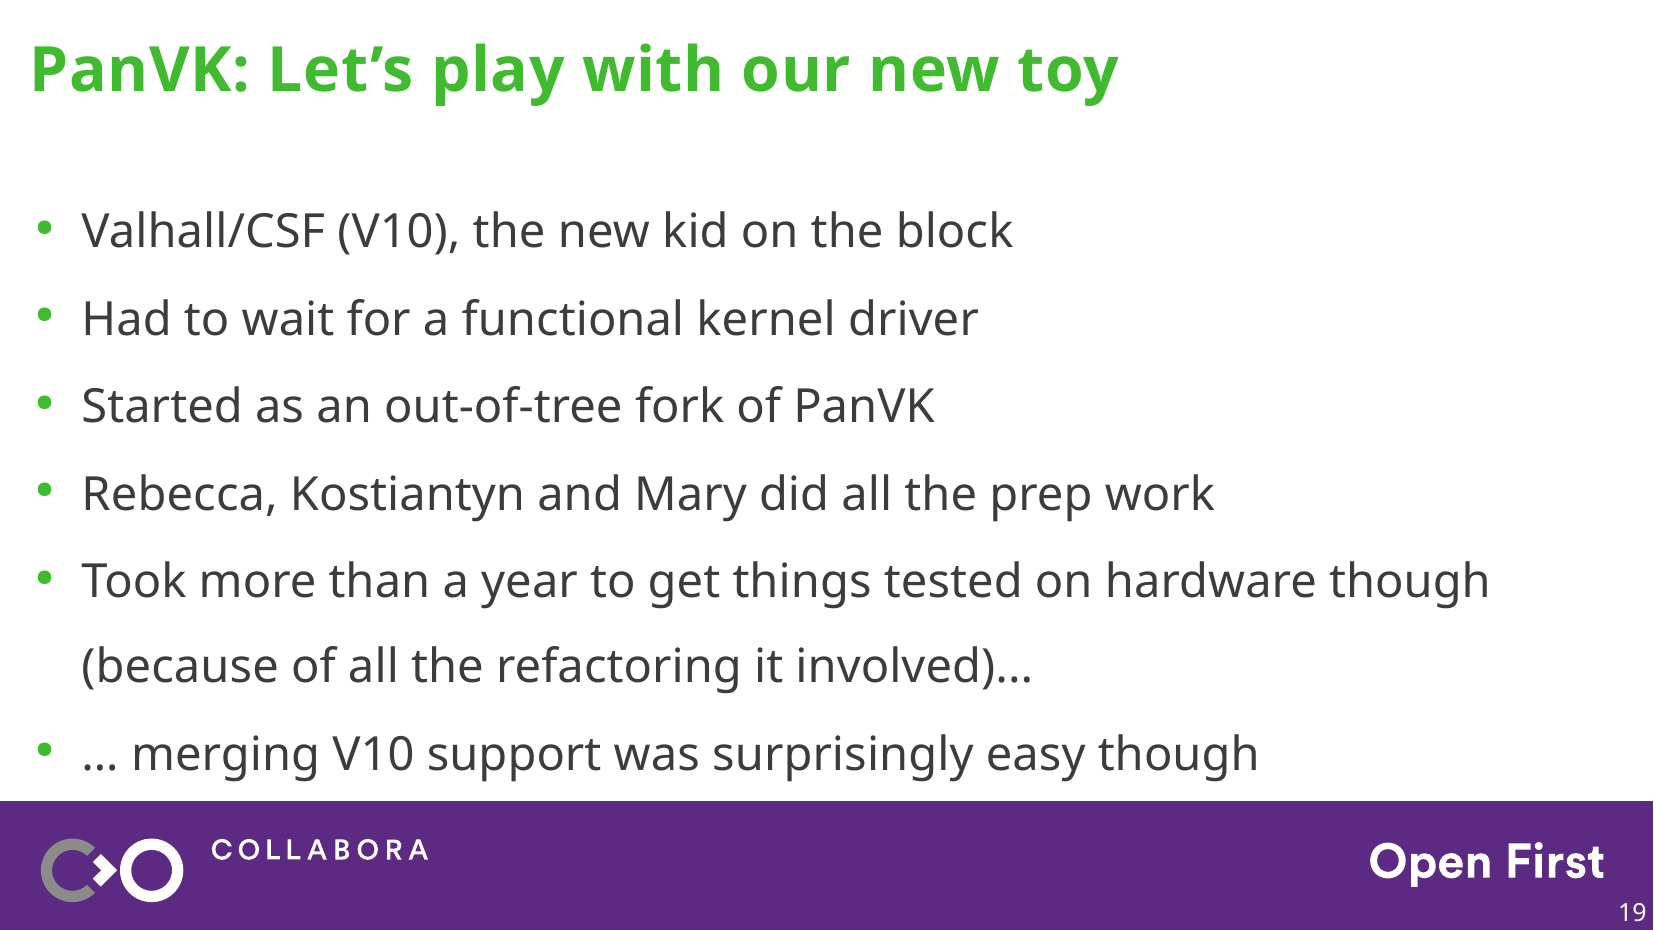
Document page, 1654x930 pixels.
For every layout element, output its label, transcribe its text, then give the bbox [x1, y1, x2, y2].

list Valhall/CSF (V10), the new kid on the block Had to wait for a functional kernel driver Started as an out-of-tree fork of PanVK Rebecca, Kostiantyn and Mary did all the prep work Took more than a year to get things tested on hardware though (because of all the refactoring it involved)... … merging V10 support was surprisingly easy though [19, 172, 1607, 784]
title PanVK: Let’s play with our new toy [29, 28, 1602, 147]
